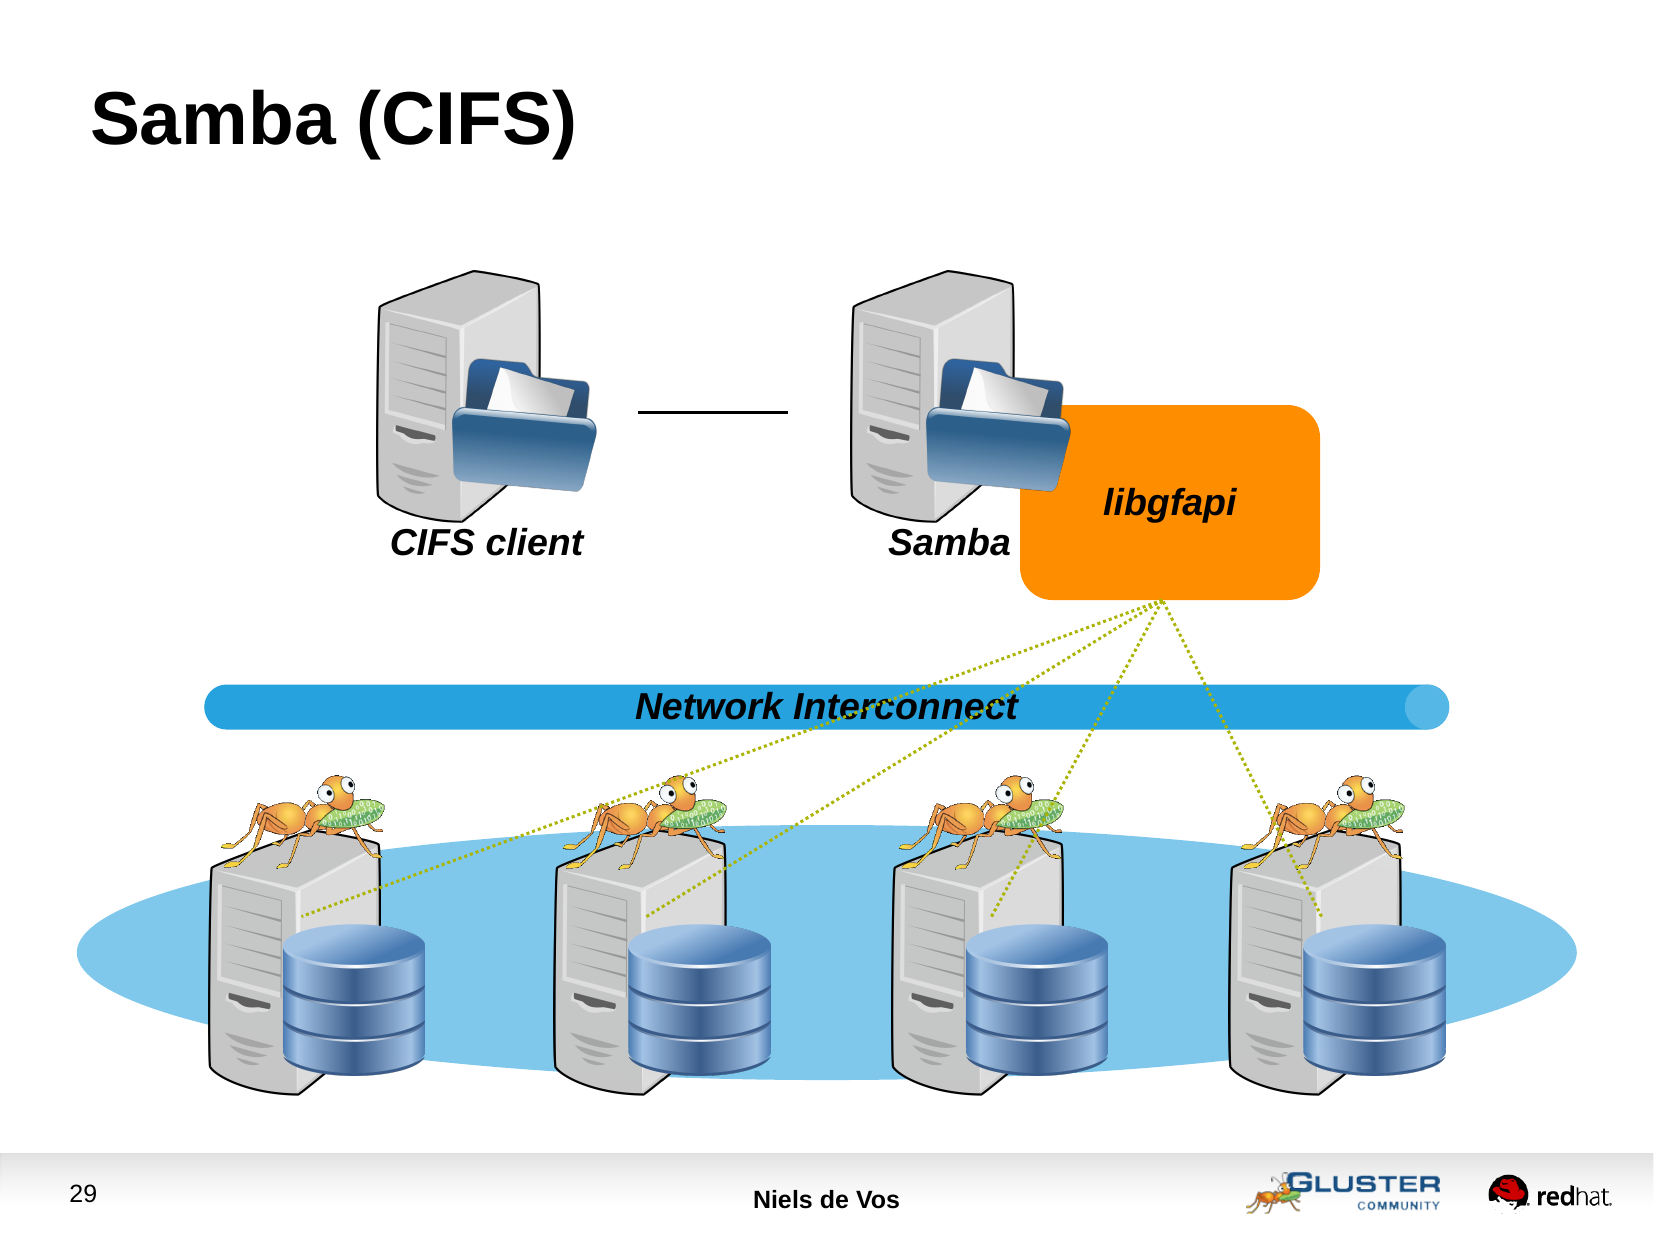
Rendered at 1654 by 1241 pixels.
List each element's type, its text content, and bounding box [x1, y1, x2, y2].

picture [891, 743, 1108, 1096]
text_box Network Interconnect [620, 678, 1034, 736]
text_box [425, 833, 553, 1072]
text_box Samba [873, 513, 1026, 571]
picture [850, 270, 1071, 523]
picture [553, 743, 771, 1096]
picture [376, 270, 597, 513]
title Samba (CIFS) [90, 15, 1579, 223]
picture [208, 743, 425, 1096]
text_box [1108, 834, 1228, 1071]
picture [0, 1153, 1654, 1238]
text_box [76, 880, 208, 1025]
picture [1228, 743, 1446, 1096]
text_box [729, 825, 896, 1081]
text_box libgfapi [1020, 405, 1321, 601]
text_box CIFS client [375, 513, 599, 571]
text_box [204, 684, 620, 730]
text_box [1034, 684, 1422, 730]
text_box [1446, 880, 1577, 1025]
